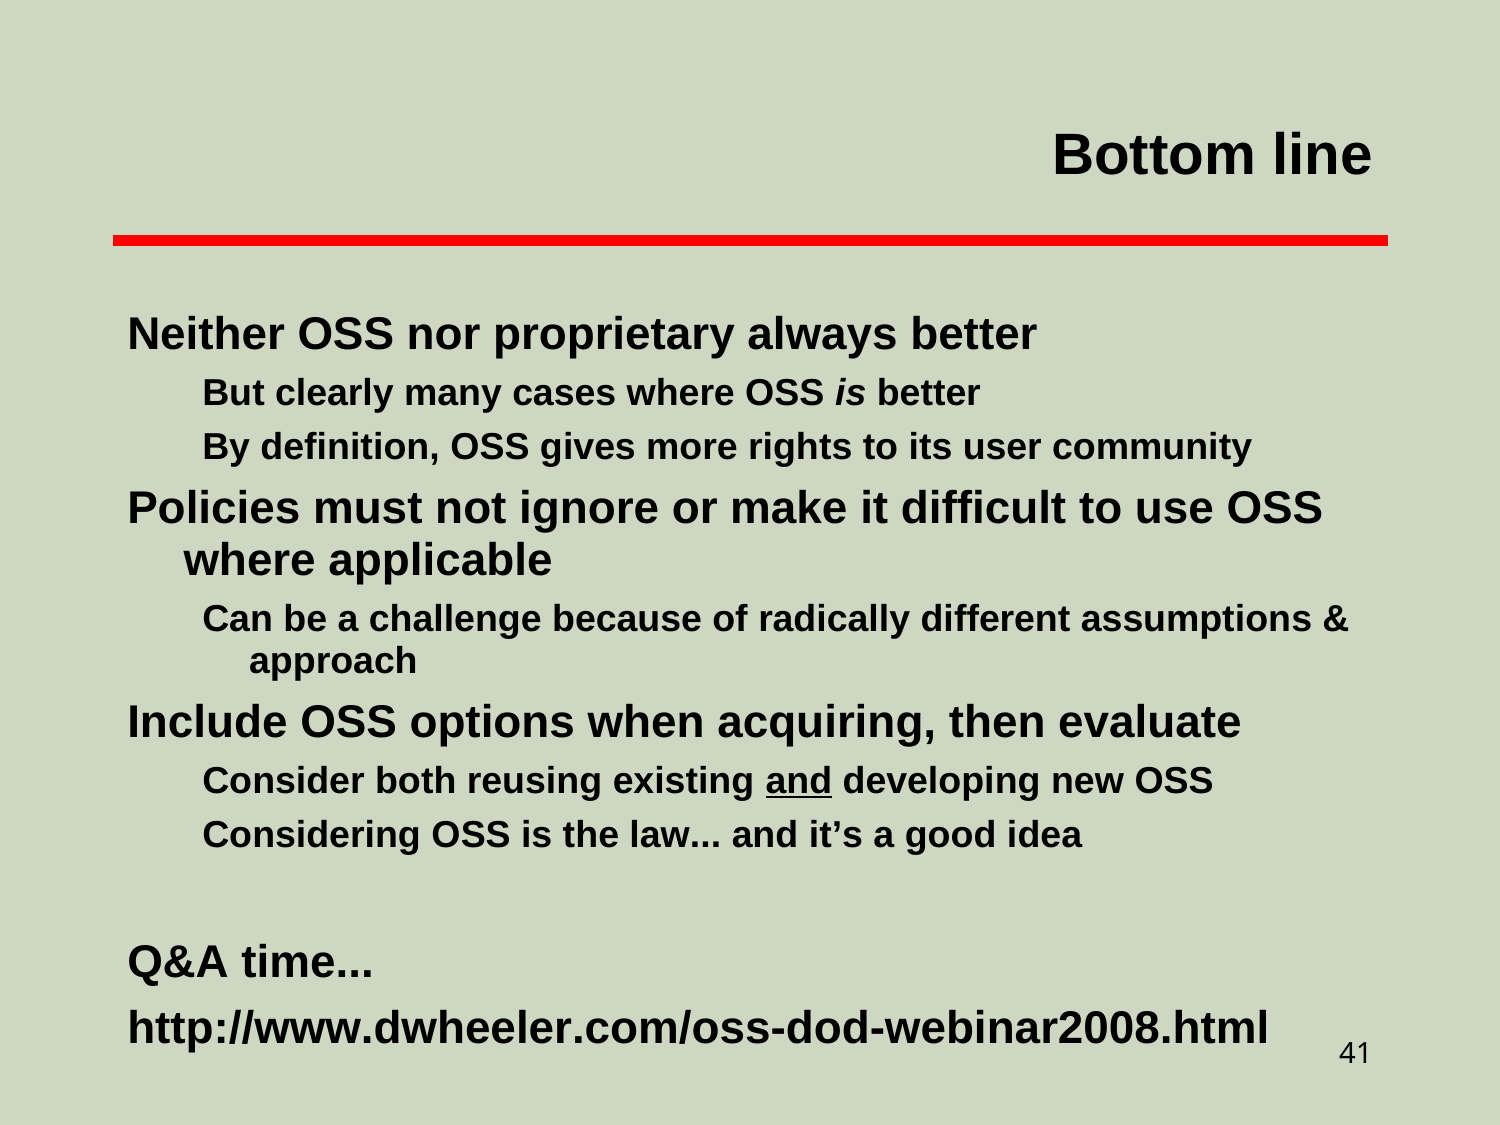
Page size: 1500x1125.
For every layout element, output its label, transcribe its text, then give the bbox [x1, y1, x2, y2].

list Neither OSS nor proprietary always better But clearly many cases where OSS is better By definition, OSS gives more rights to its user community Policies must not ignore or make it difficult to use OSS where applicable Can be a challenge because of radically different assumptions & approach Include OSS options when acquiring, then evaluate Consider both reusing existing and developing new OSS Considering OSS is the law... and it’s a good idea Q&A time... http://www.dwheeler.com/oss-dod-webinar2008.html [112, 299, 1388, 1062]
title Bottom line [337, 85, 1388, 224]
